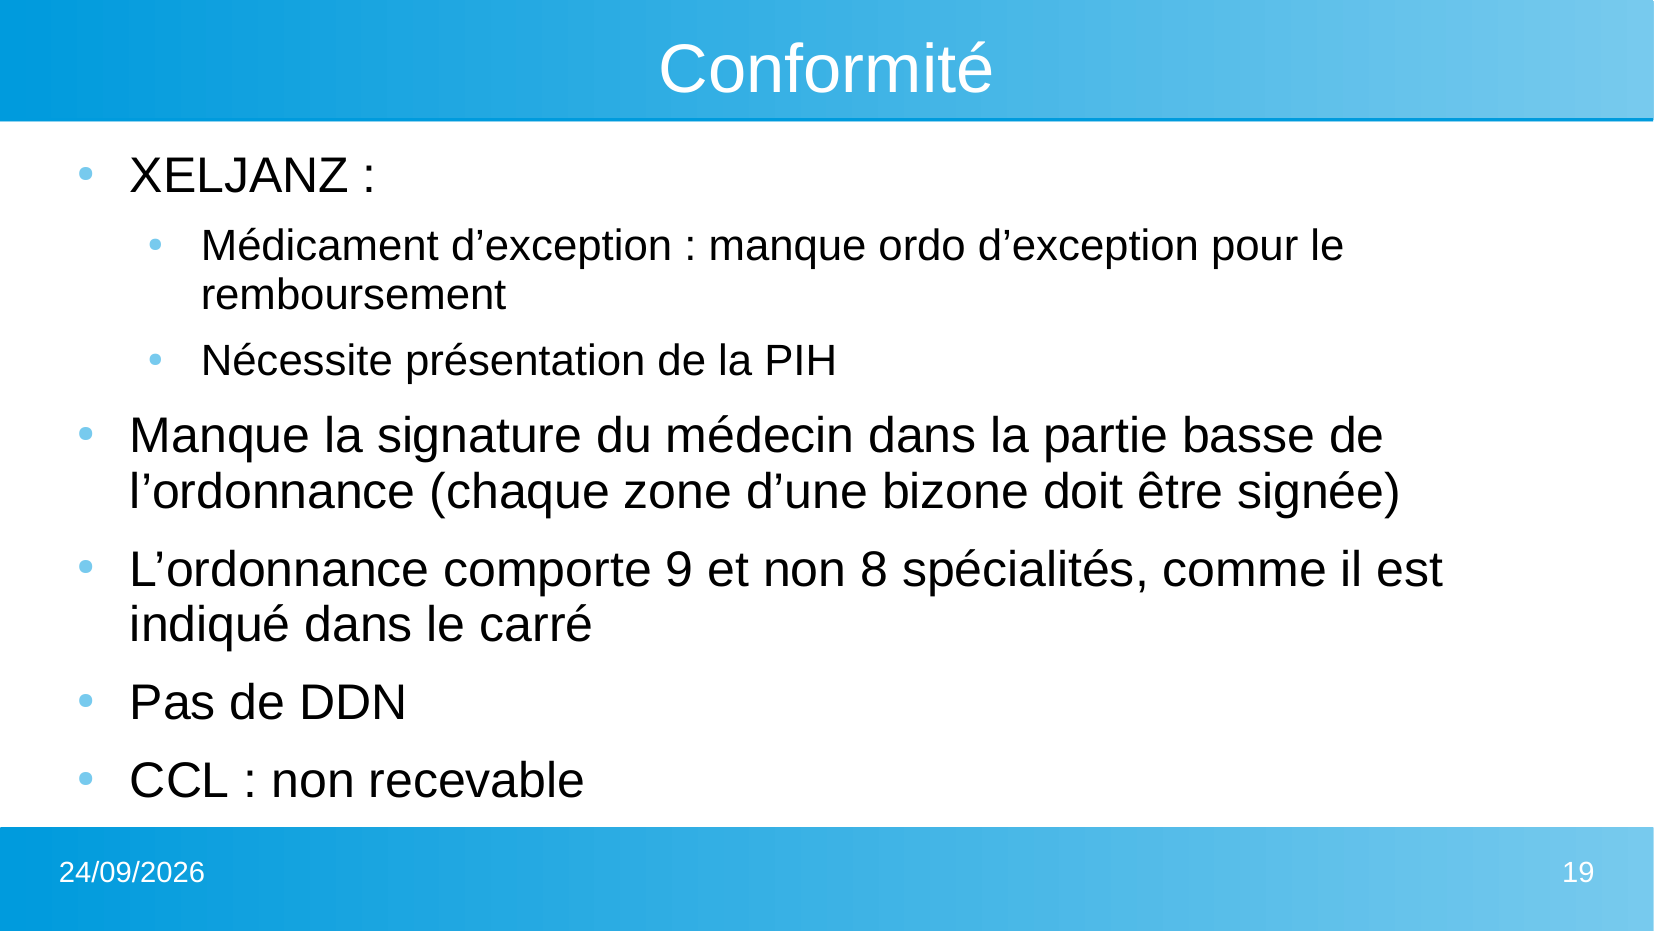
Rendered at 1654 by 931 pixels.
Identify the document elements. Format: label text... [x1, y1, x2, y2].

list XELJANZ : Médicament d’exception : manque ordo d’exception pour le remboursement Nécessite présentation de la PIH Manque la signature du médecin dans la partie basse de l’ordonnance (chaque zone d’une bizone doit être signée) L’ordonnance comporte 9 et non 8 spécialités, comme il est indiqué dans le carré Pas de DDN CCL : non recevable [59, 147, 1595, 768]
title Conformité [59, 29, 1595, 108]
